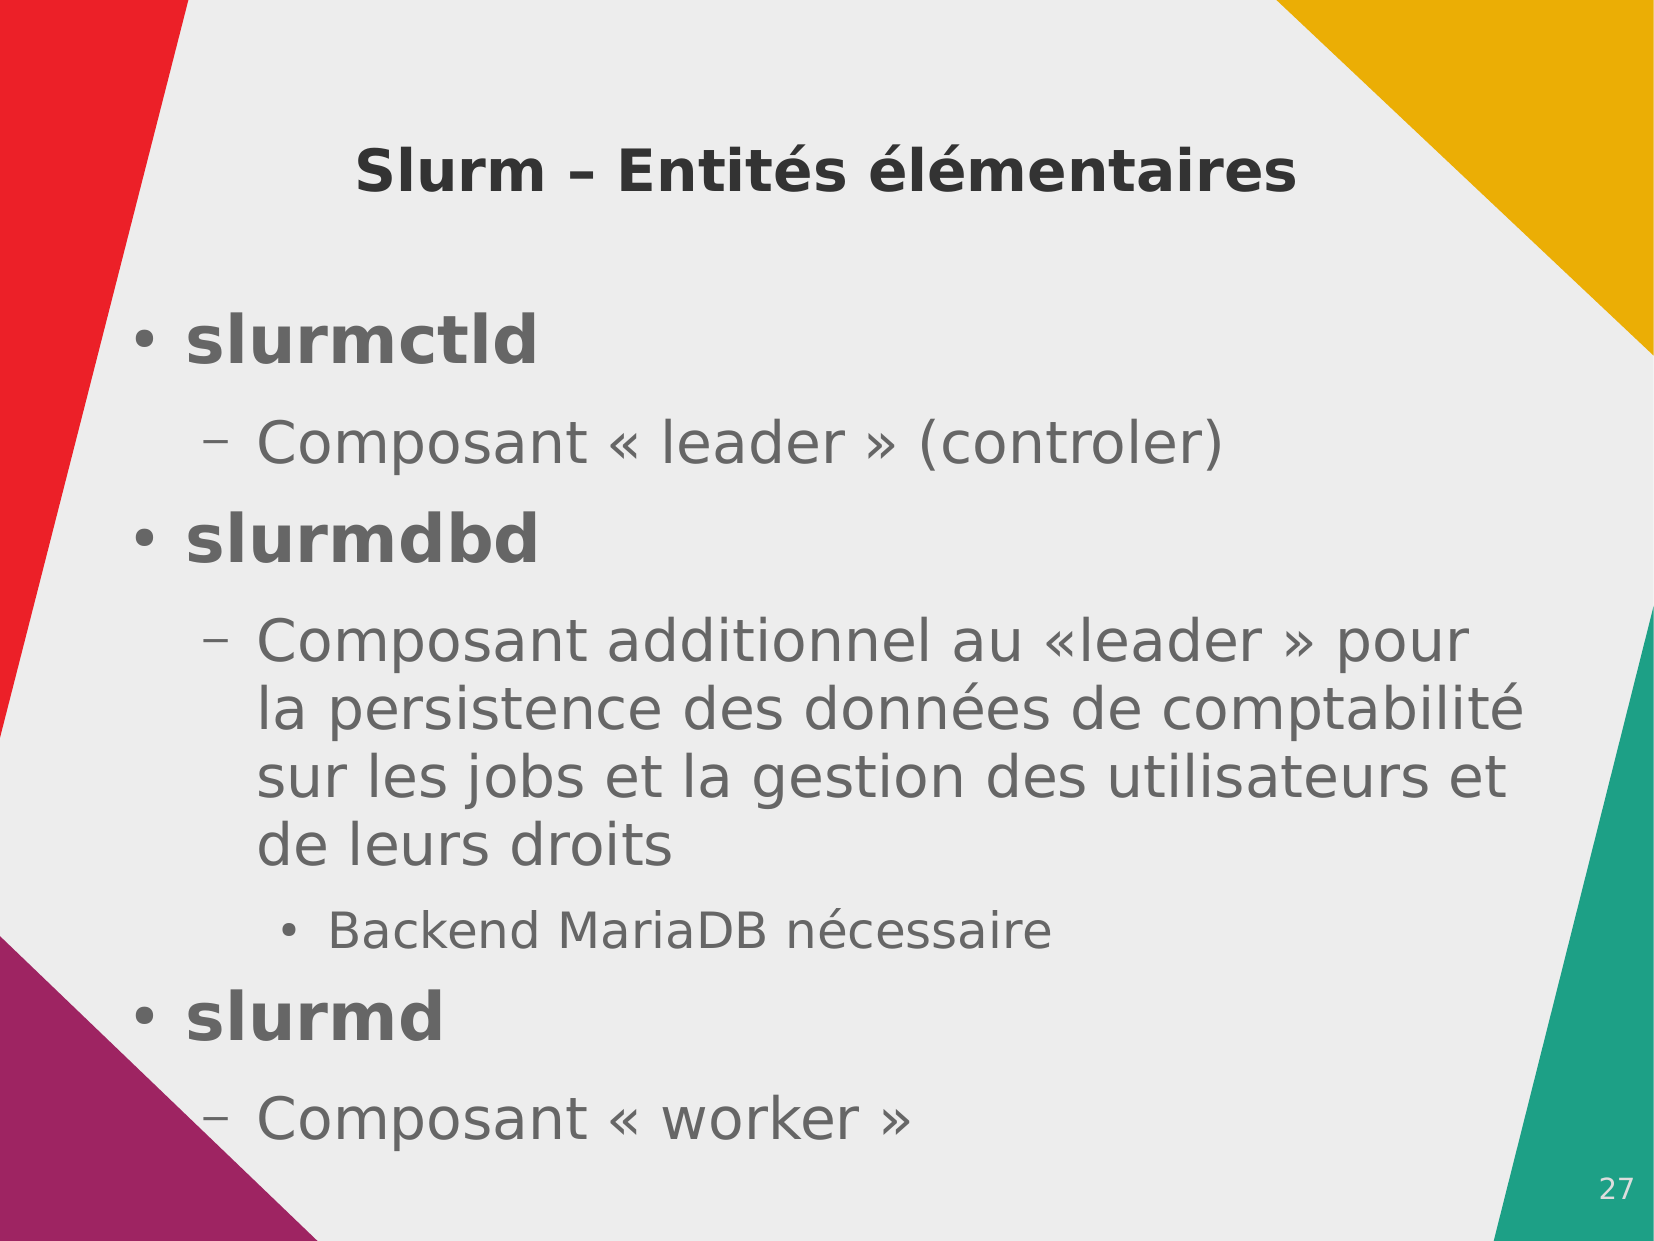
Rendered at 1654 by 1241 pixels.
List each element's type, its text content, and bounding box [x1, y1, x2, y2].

title Slurm – Entités élémentaires [114, 73, 1539, 271]
list slurmctld Composant « leader » (controler) slurmdbd Composant additionnel au «leader » pour la persistence des données de comptabilité sur les jobs et la gestion des utilisateurs et de leurs droits Backend MariaDB nécessaire slurmd Composant « worker » [114, 302, 1539, 1217]
